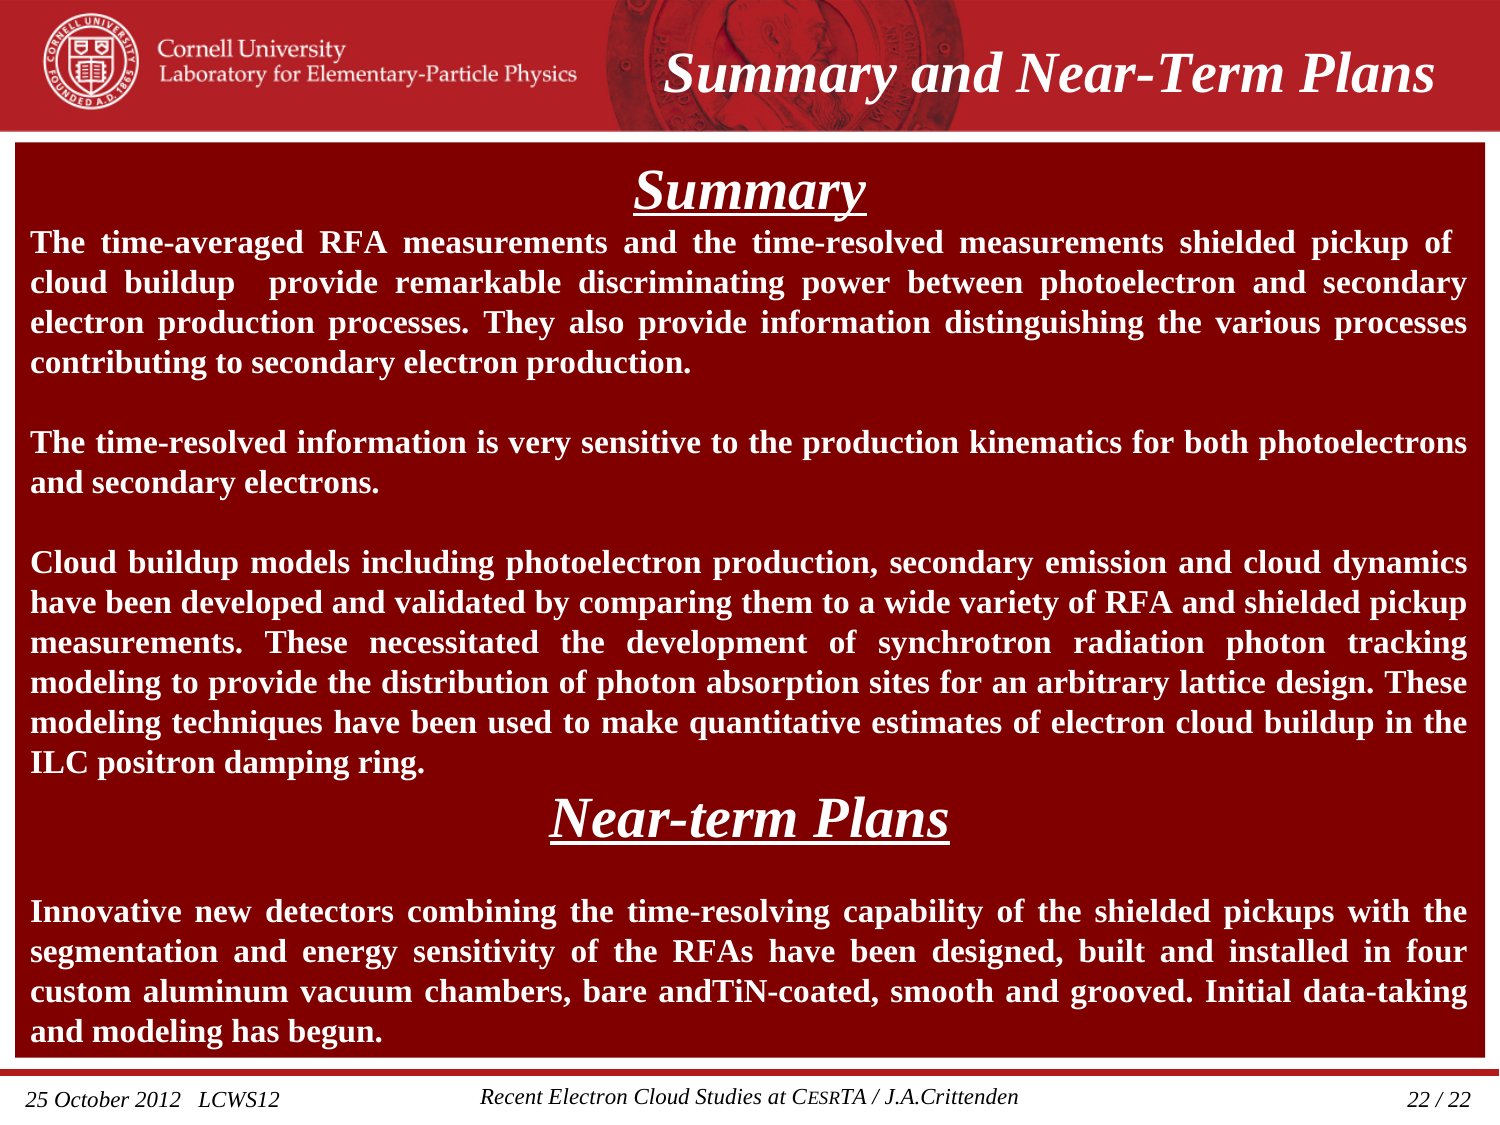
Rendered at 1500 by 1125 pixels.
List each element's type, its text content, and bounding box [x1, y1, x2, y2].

picture [0, 0, 1500, 132]
text_box Summary The time-averaged RFA measurements and the time-resolved measurements shielded pickup of cloud buildup provide remarkable discriminating power between photoelectron and secondary electron production processes. They also provide information distinguishing the various processes contributing to secondary electron production. The time-resolved information is very sensitive to the production kinematics for both photoelectrons and secondary electrons. Cloud buildup models including photoelectron production, secondary emission and cloud dynamics have been developed and validated by comparing them to a wide variety of RFA and shielded pickup measurements. These necessitated the development of synchrotron radiation photon tracking modeling to provide the distribution of photon absorption sites for an arbitrary lattice design. These modeling techniques have been used to make quantitative estimates of electron cloud buildup in the ILC positron damping ring. Near-term Plans Innovative new detectors combining the time-resolving capability of the shielded pickups with the segmentation and energy sensitivity of the RFAs have been designed, built and installed in four custom aluminum vacuum chambers, bare andTiN-coated, smooth and grooved. Initial data-taking and modeling has begun. [15, 142, 1486, 1058]
title Summary and Near-Term Plans [600, 0, 1500, 128]
